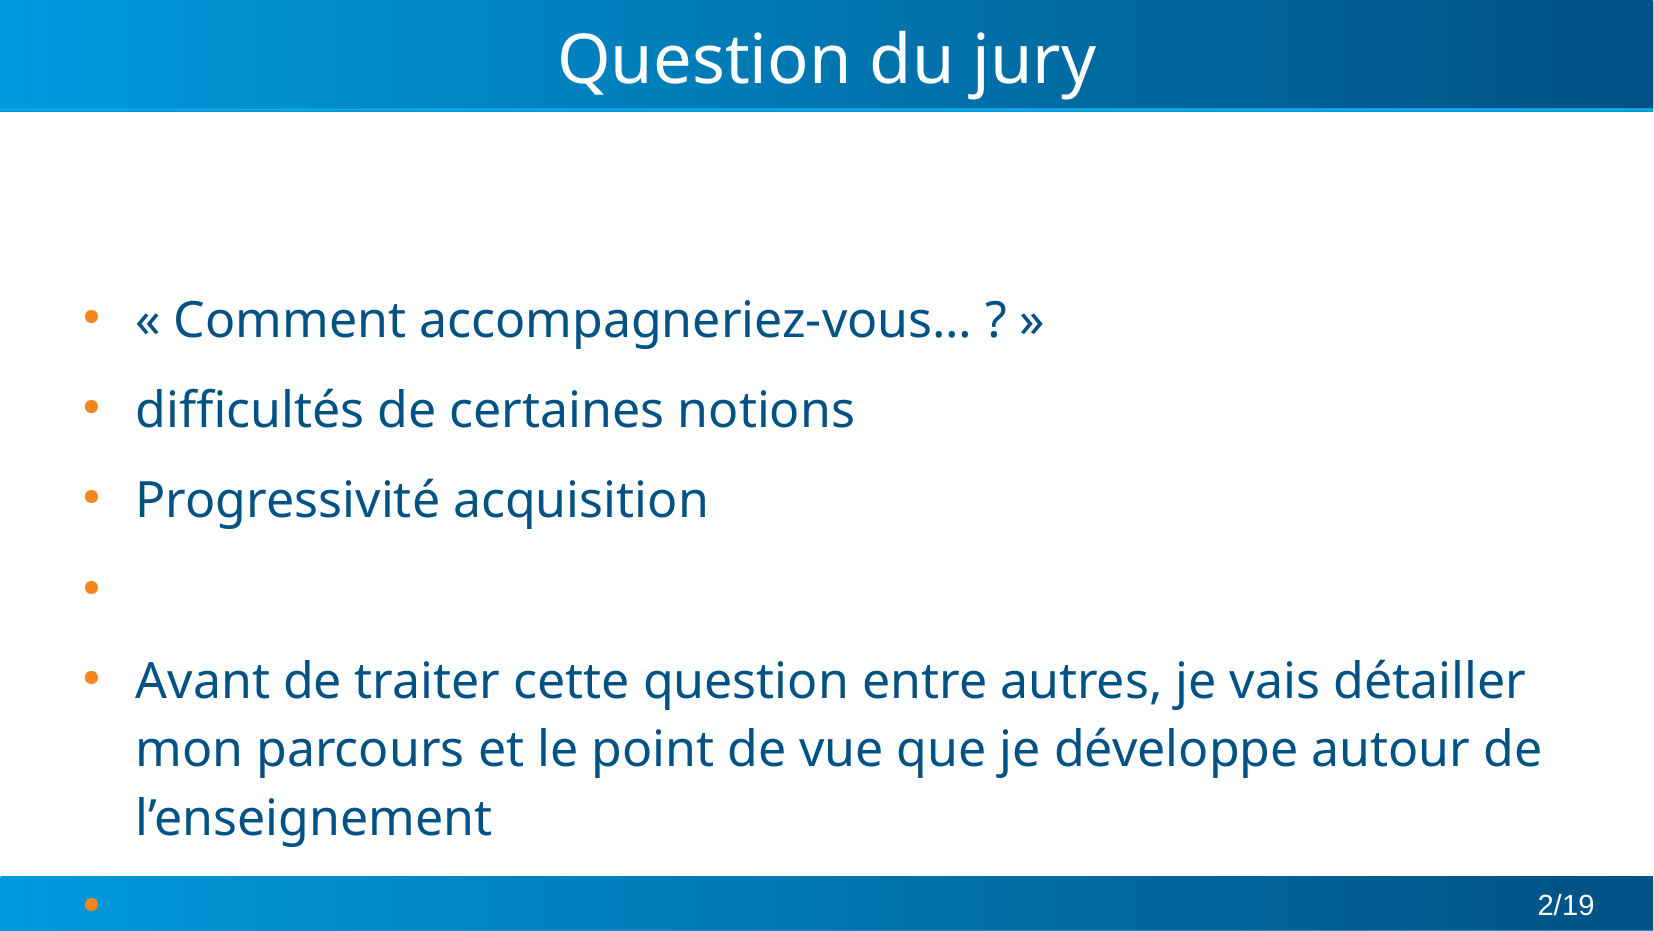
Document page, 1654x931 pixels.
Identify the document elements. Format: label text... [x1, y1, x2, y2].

title Question du jury [59, 17, 1595, 97]
list « Comment accompagneriez-vous… ? » difficultés de certaines notions Progressivité acquisition Avant de traiter cette question entre autres, je vais détailler mon parcours et le point de vue que je développe autour de l’enseignement [64, 283, 1601, 401]
